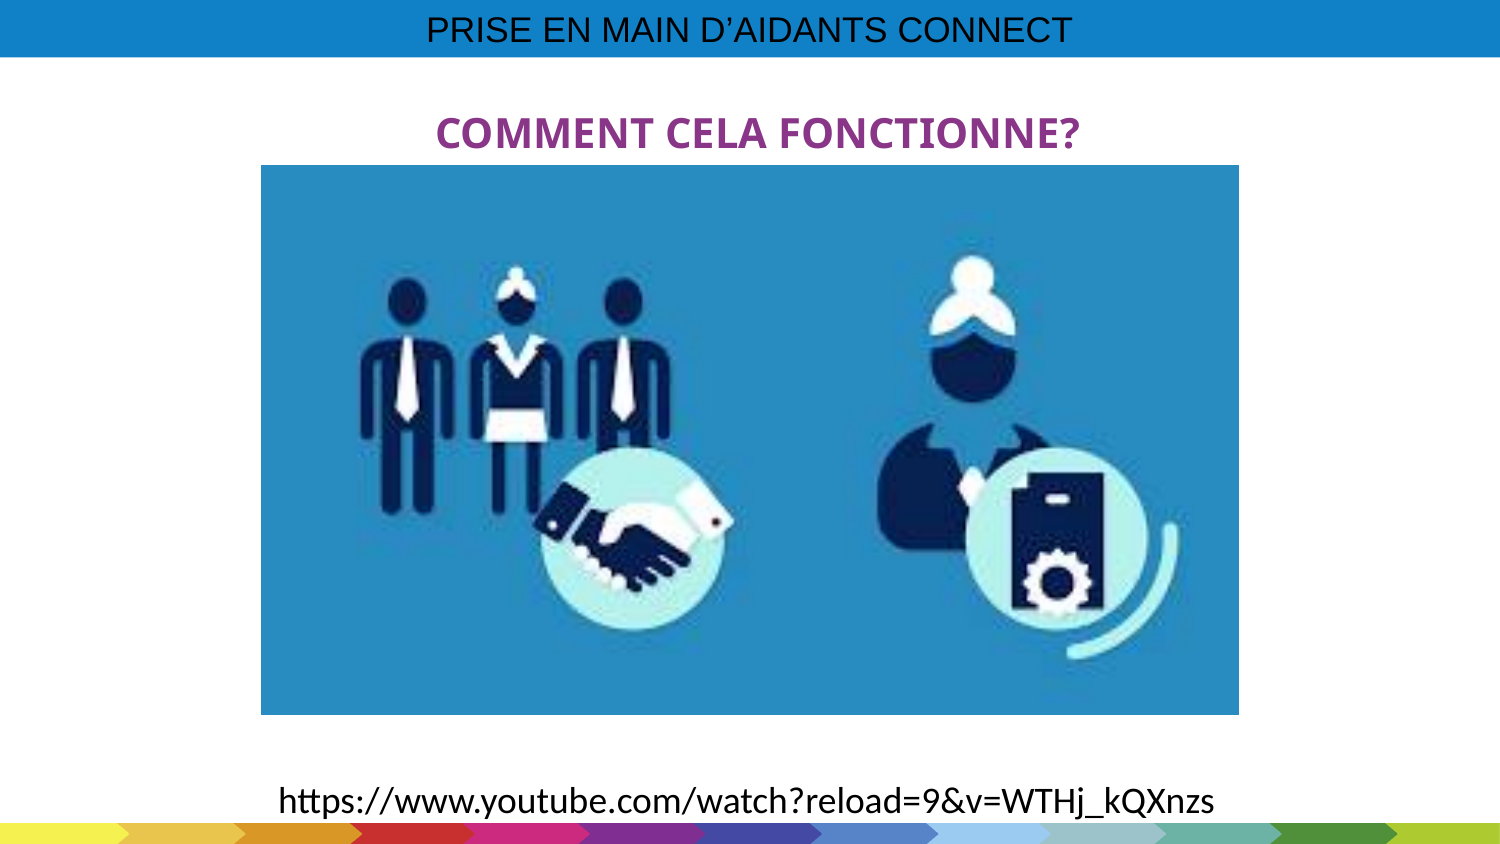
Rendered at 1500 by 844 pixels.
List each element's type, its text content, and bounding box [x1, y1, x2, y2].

text_box COMMENT CELA FONCTIONNE? [420, 99, 1171, 165]
text_box https://www.youtube.com/watch?reload=9&v=WTHj_kQXnzs [263, 768, 1328, 829]
picture [261, 165, 1239, 715]
picture [0, 823, 1500, 844]
title PRISE EN MAIN D’AIDANTS CONNECT [0, 0, 1500, 58]
